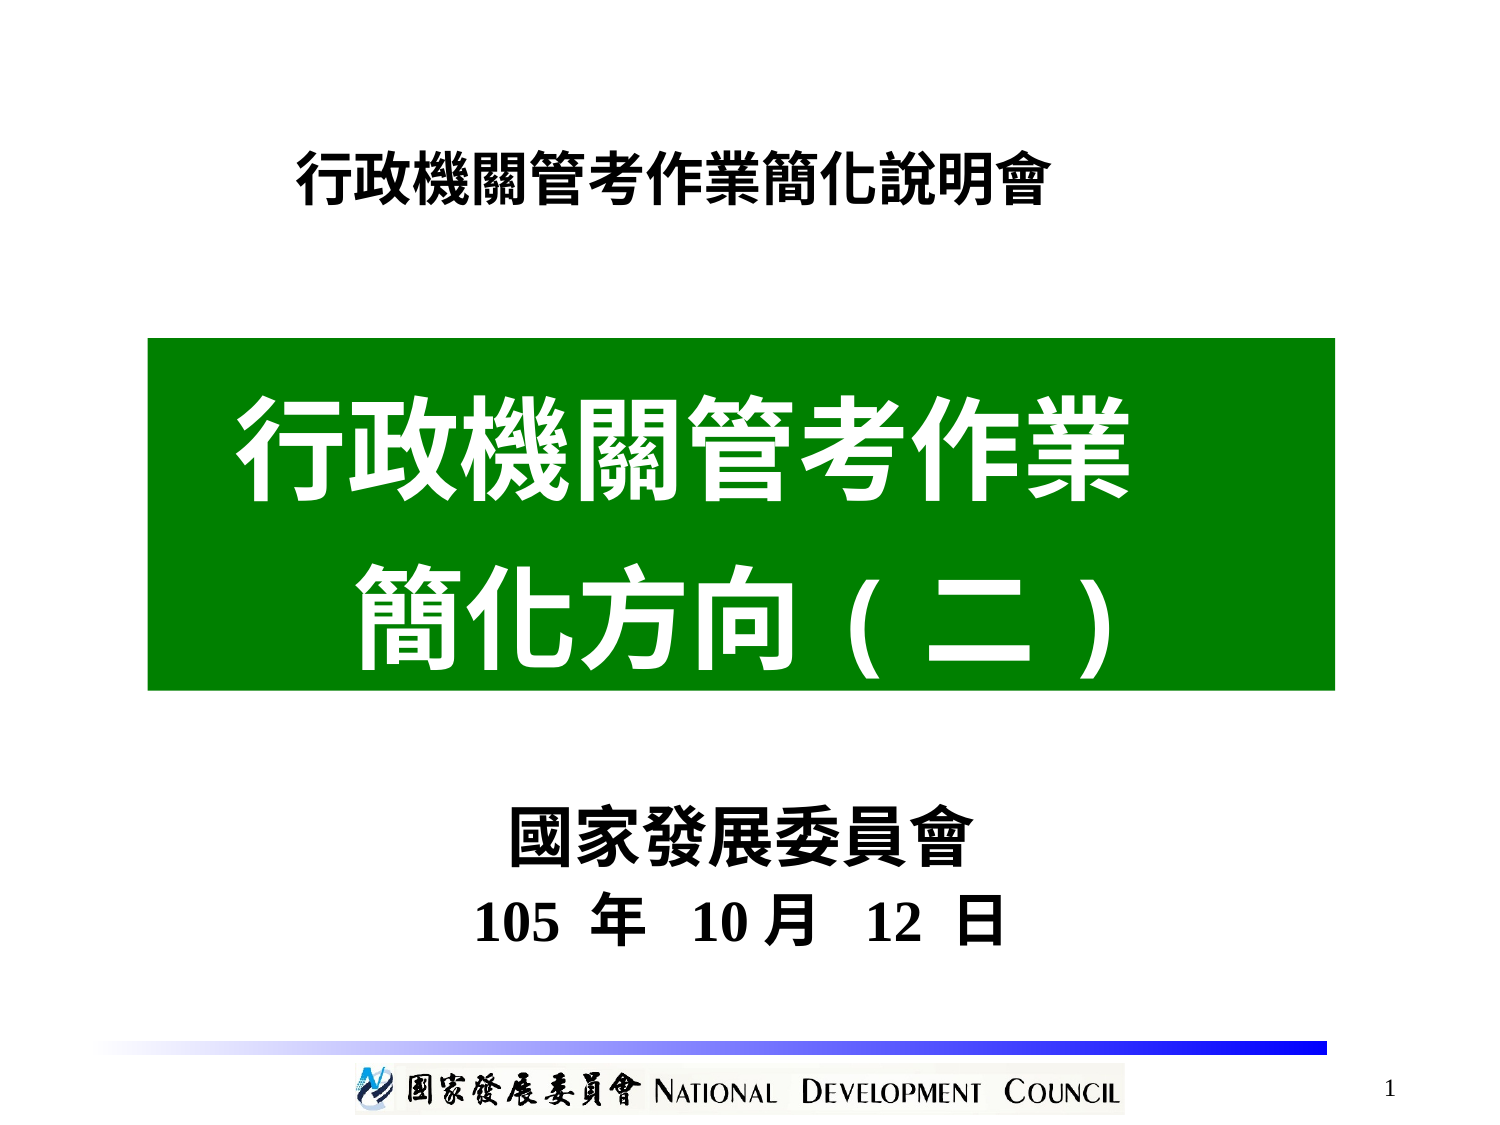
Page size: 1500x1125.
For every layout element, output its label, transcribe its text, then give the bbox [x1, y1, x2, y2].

text_box 國家發展委員會 105 年 10月 12 日 [197, 786, 1286, 962]
text_box [1368, 1063, 1485, 1100]
text_box 行政機關管考作業 簡化方向(二) [147, 338, 1336, 679]
text_box 行政機關管考作業簡化說明會 [281, 79, 1202, 219]
